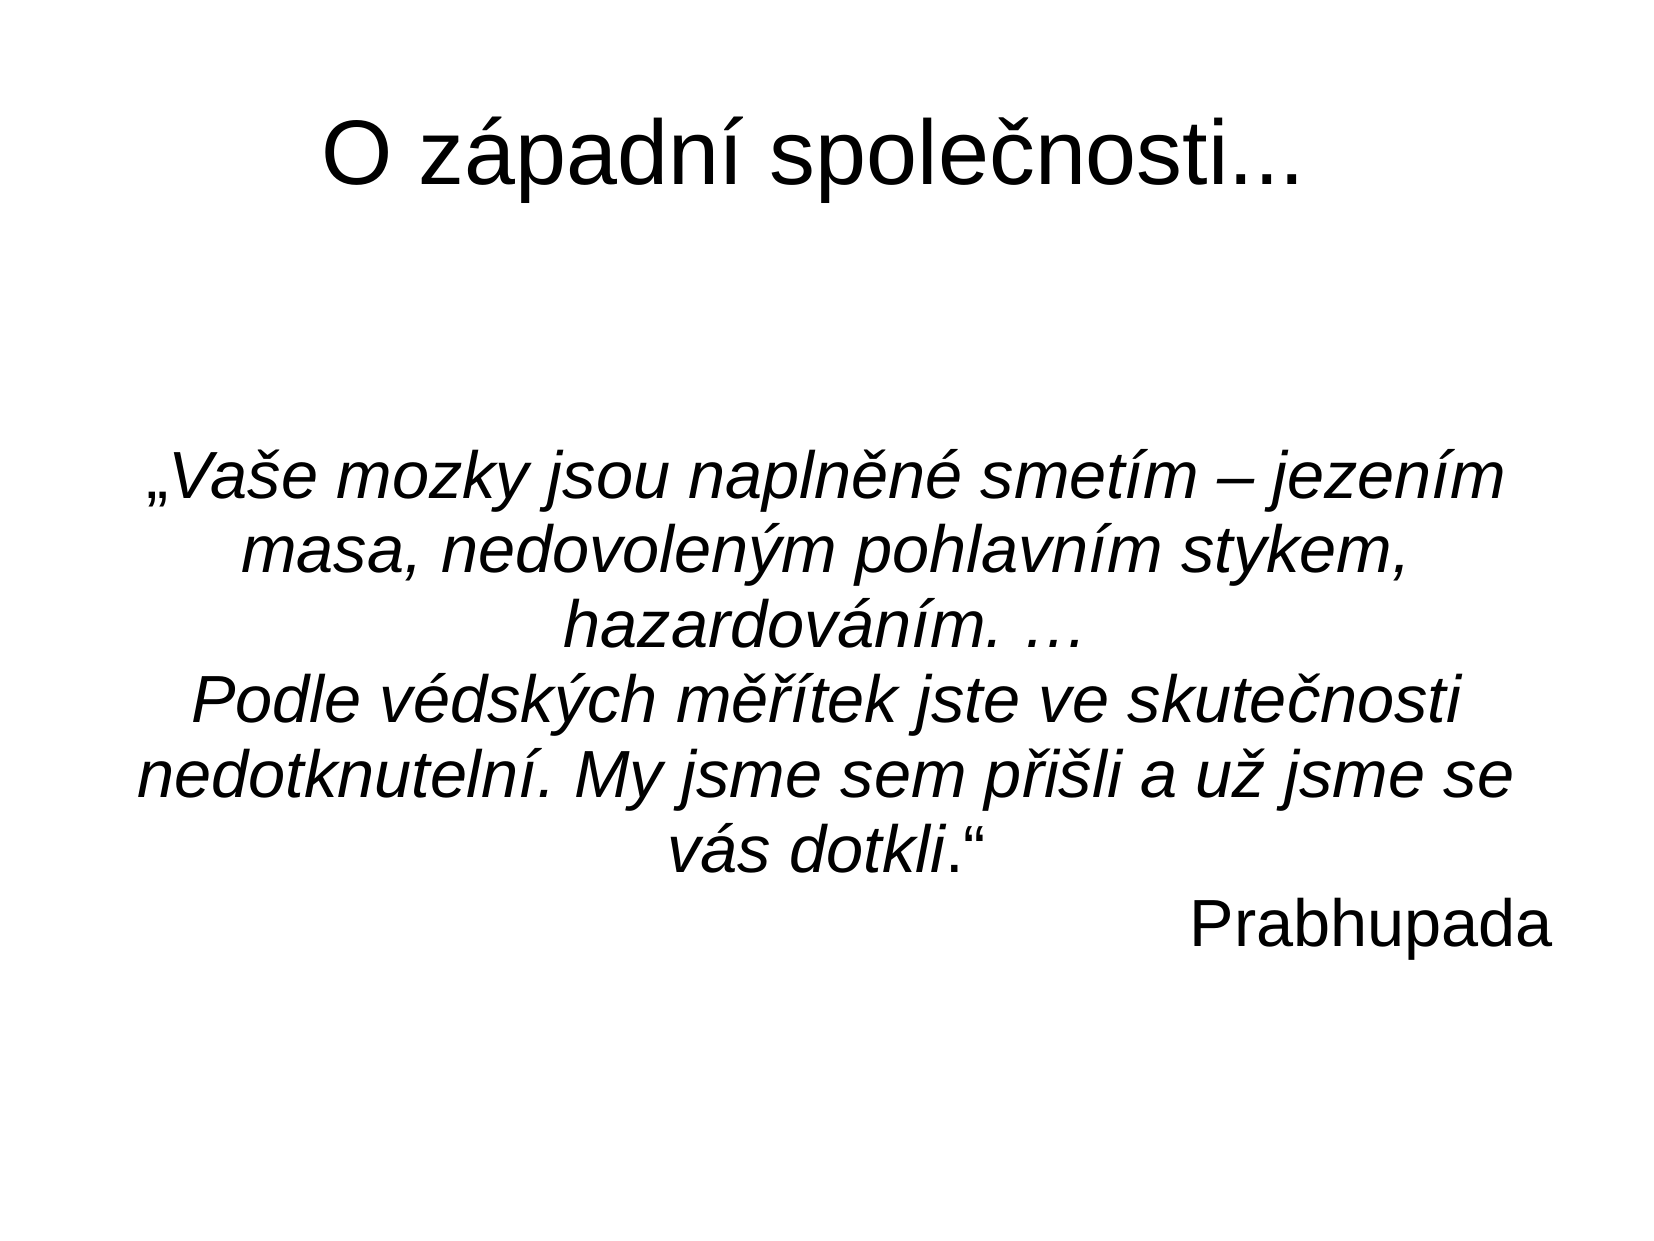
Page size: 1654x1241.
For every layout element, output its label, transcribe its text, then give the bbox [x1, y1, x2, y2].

title O západní společnosti... [82, 49, 1571, 257]
subtitle „Vaše mozky jsou naplněné smetím – jezením masa, nedovoleným pohlavním stykem, hazardováním. … Podle védských měřítek jste ve skutečnosti nedotknutelní. My jsme sem přišli a už jsme se vás dotkli.“ Prabhupada [82, 290, 1571, 1109]
